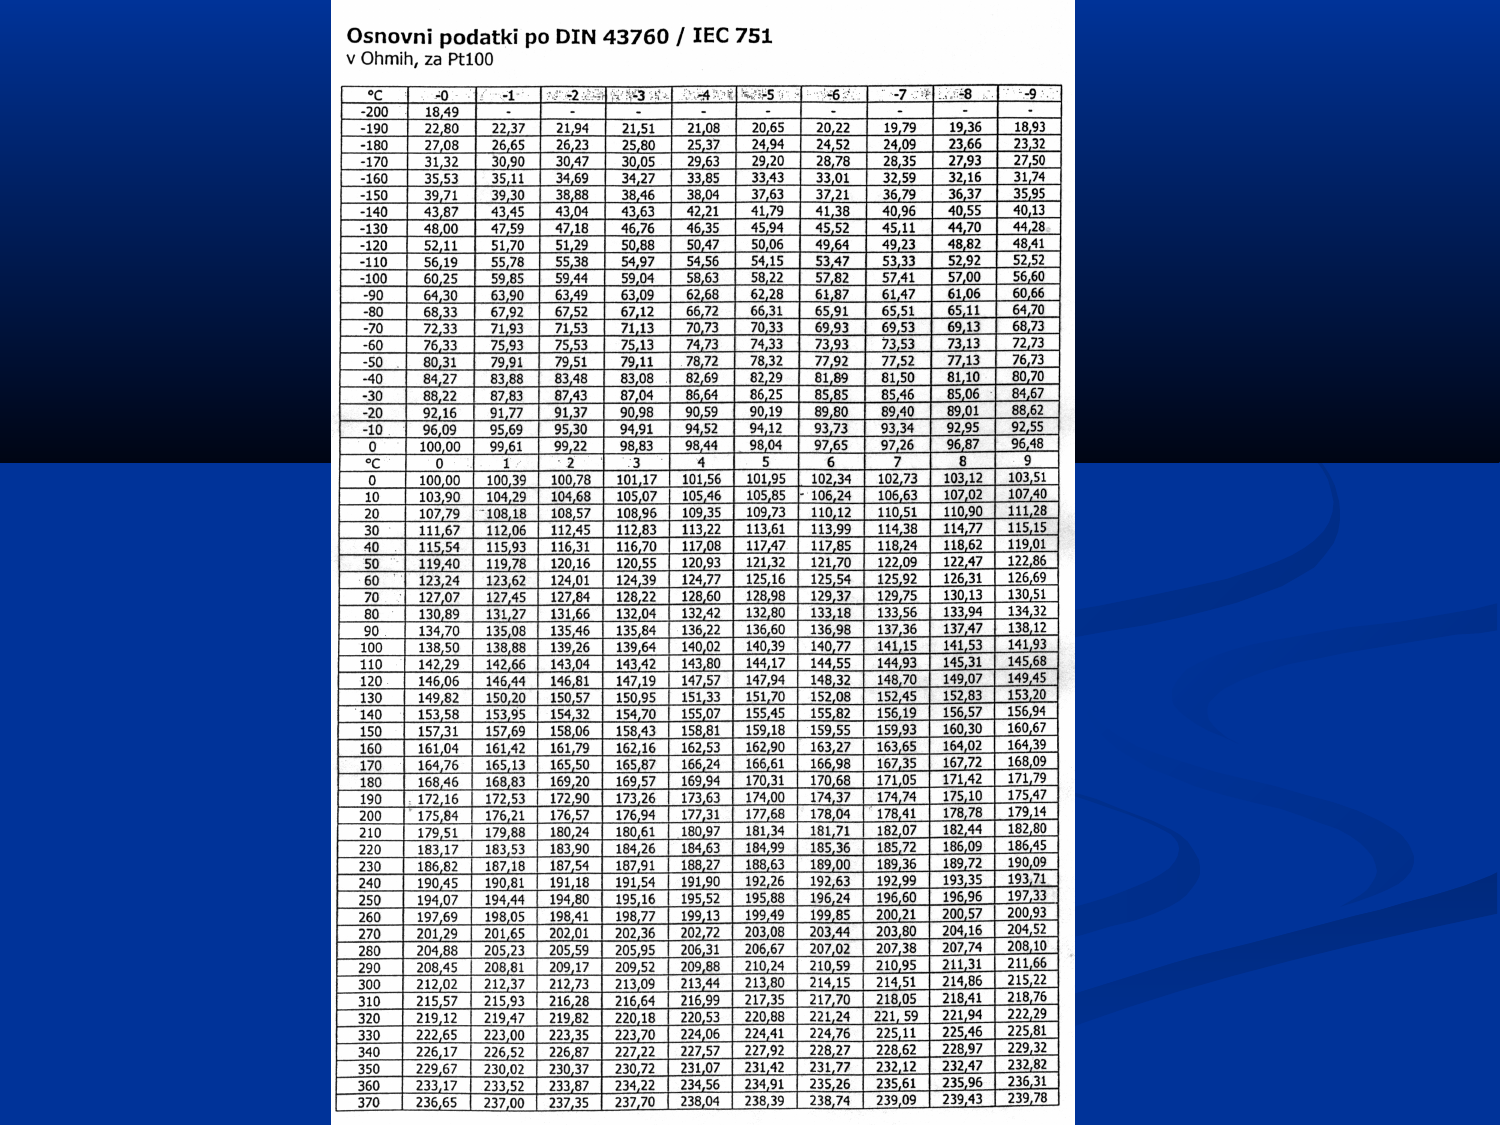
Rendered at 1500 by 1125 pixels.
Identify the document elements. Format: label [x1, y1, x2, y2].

picture [331, 0, 1075, 1125]
